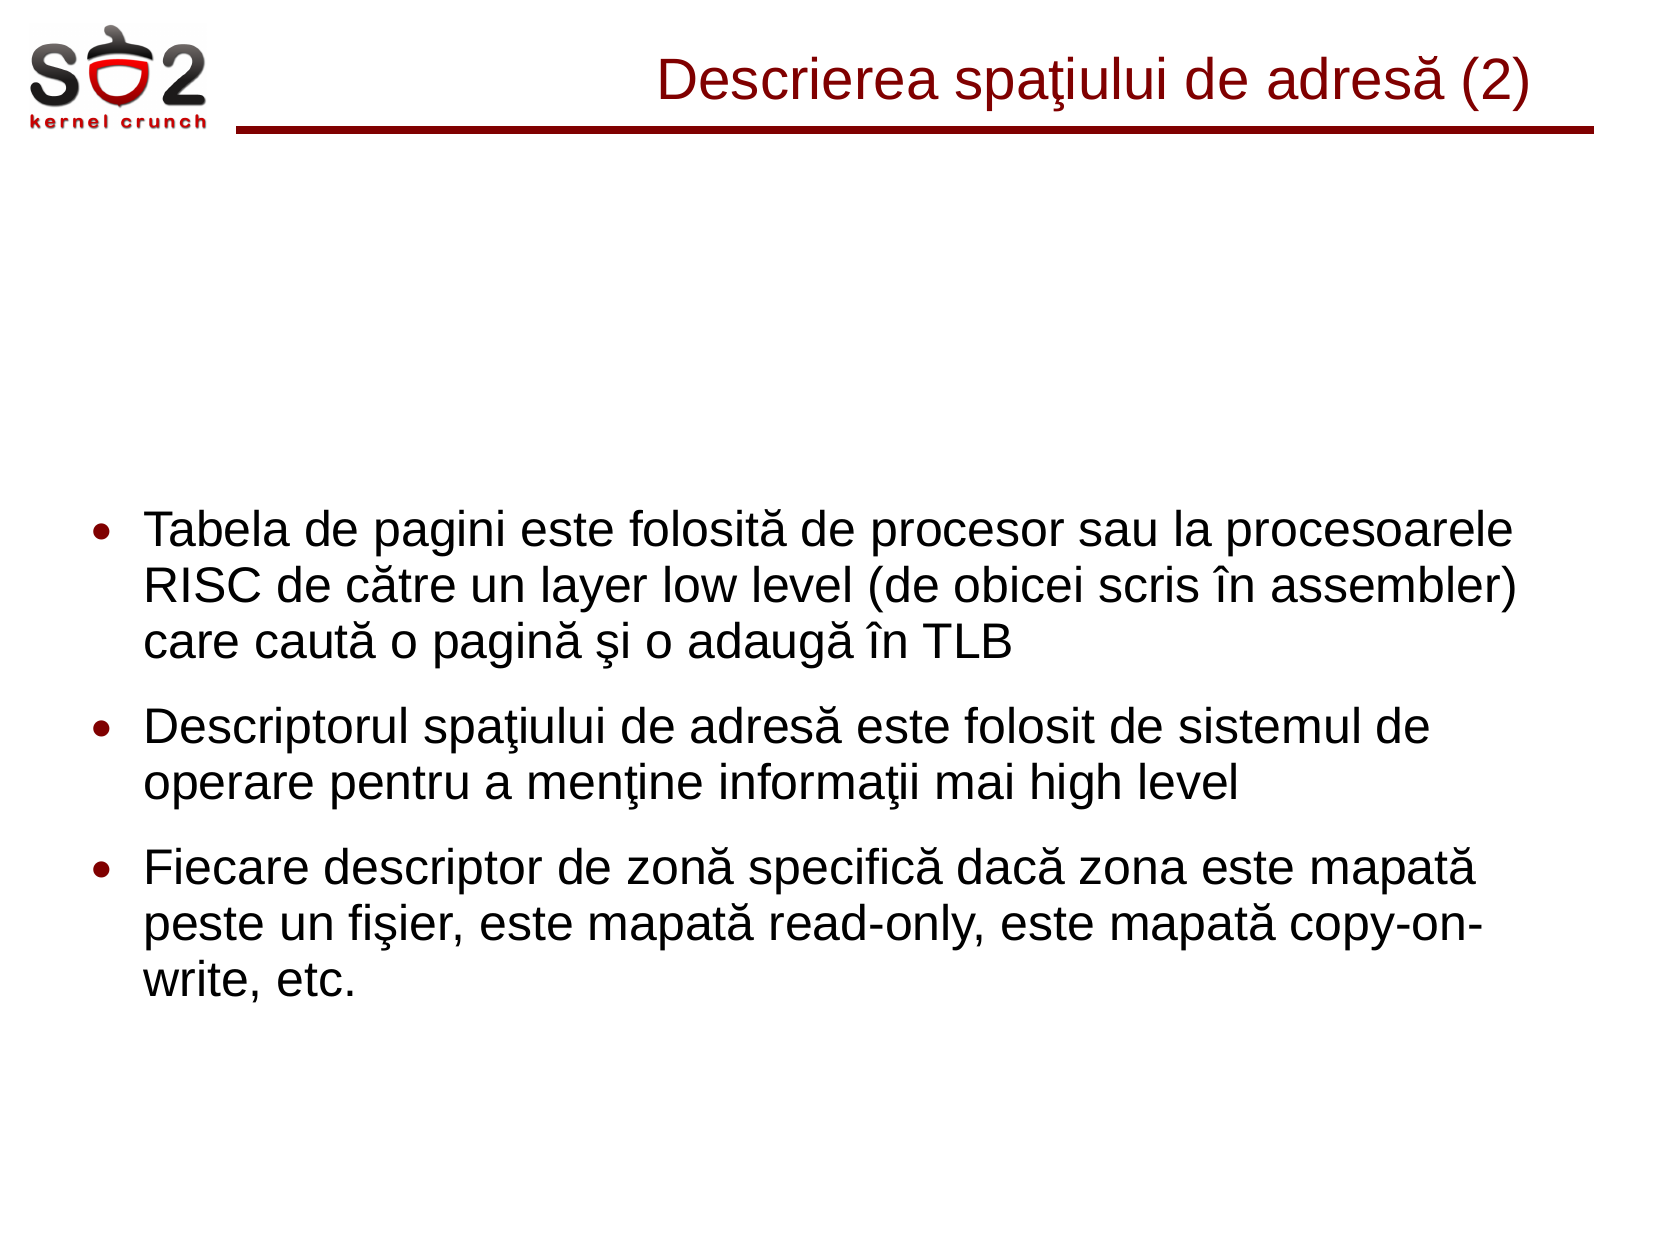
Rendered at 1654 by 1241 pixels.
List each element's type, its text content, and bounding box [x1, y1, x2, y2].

title Descrierea spaţiului de adresă (2) [121, 11, 1534, 148]
list Tabela de pagini este folosită de procesor sau la procesoarele RISC de către un layer low level (de obicei scris în assembler) care caută o pagină şi o adaugă în TLB Descriptorul spaţiului de adresă este folosit de sistemul de operare pentru a menţine informaţii mai high level Fiecare descriptor de zonă specifică dacă zona este mapată peste un fişier, este mapată read-only, este mapată copy-on-write, etc. [72, 363, 1588, 1145]
picture [29, 23, 121, 130]
